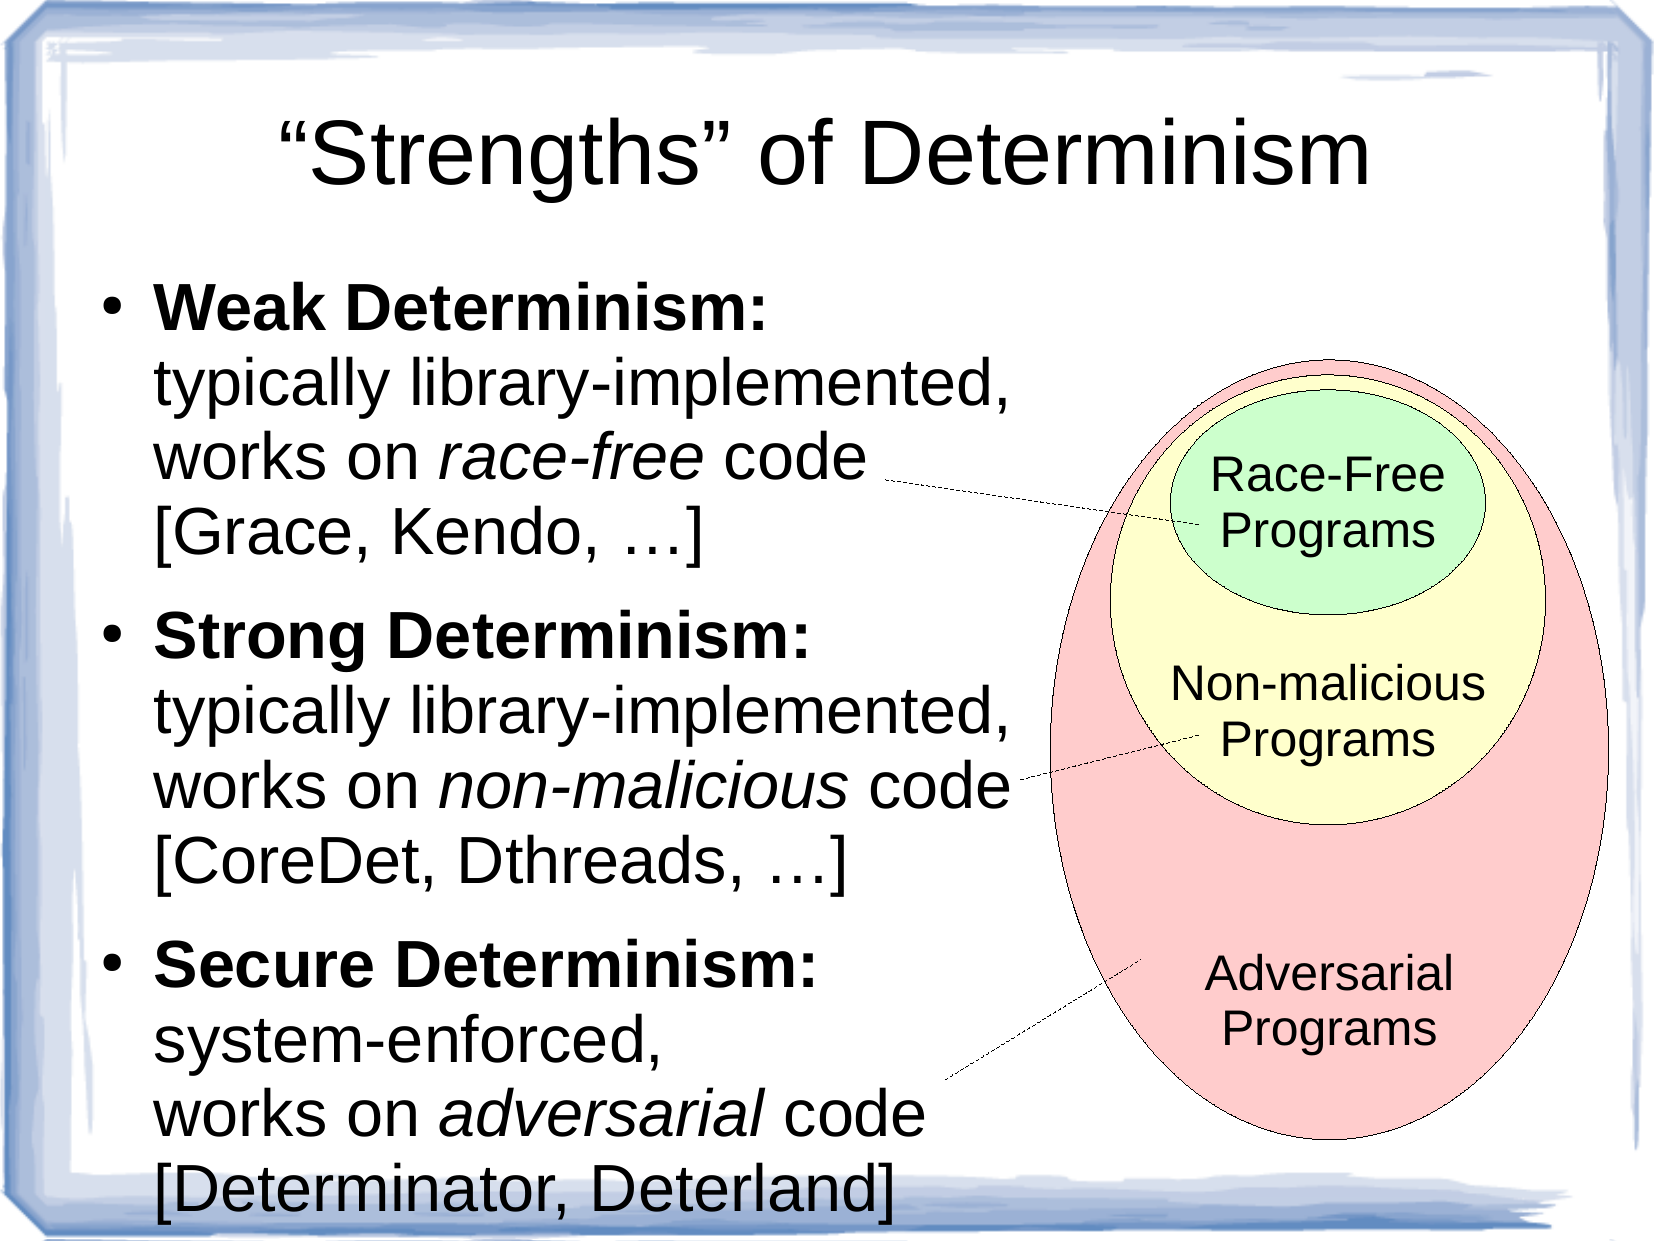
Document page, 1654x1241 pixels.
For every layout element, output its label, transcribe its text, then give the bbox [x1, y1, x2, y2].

title “Strengths” of Determinism [82, 49, 1571, 257]
text_box Adversarial Programs [1066, 359, 1609, 1140]
list Weak Determinism: typically library-implemented, works on race-free code [Grace, Kendo, …] Strong Determinism: typically library-implemented, works on non-malicious code [CoreDet, Dthreads, …] Secure Determinism: system-enforced, works on adversarial code [Determinator, Deterland] [82, 269, 1066, 1220]
text_box Race-Free Programs [1170, 389, 1486, 615]
text_box Non-malicious Programs [1110, 374, 1546, 825]
picture [0, 0, 1654, 1241]
